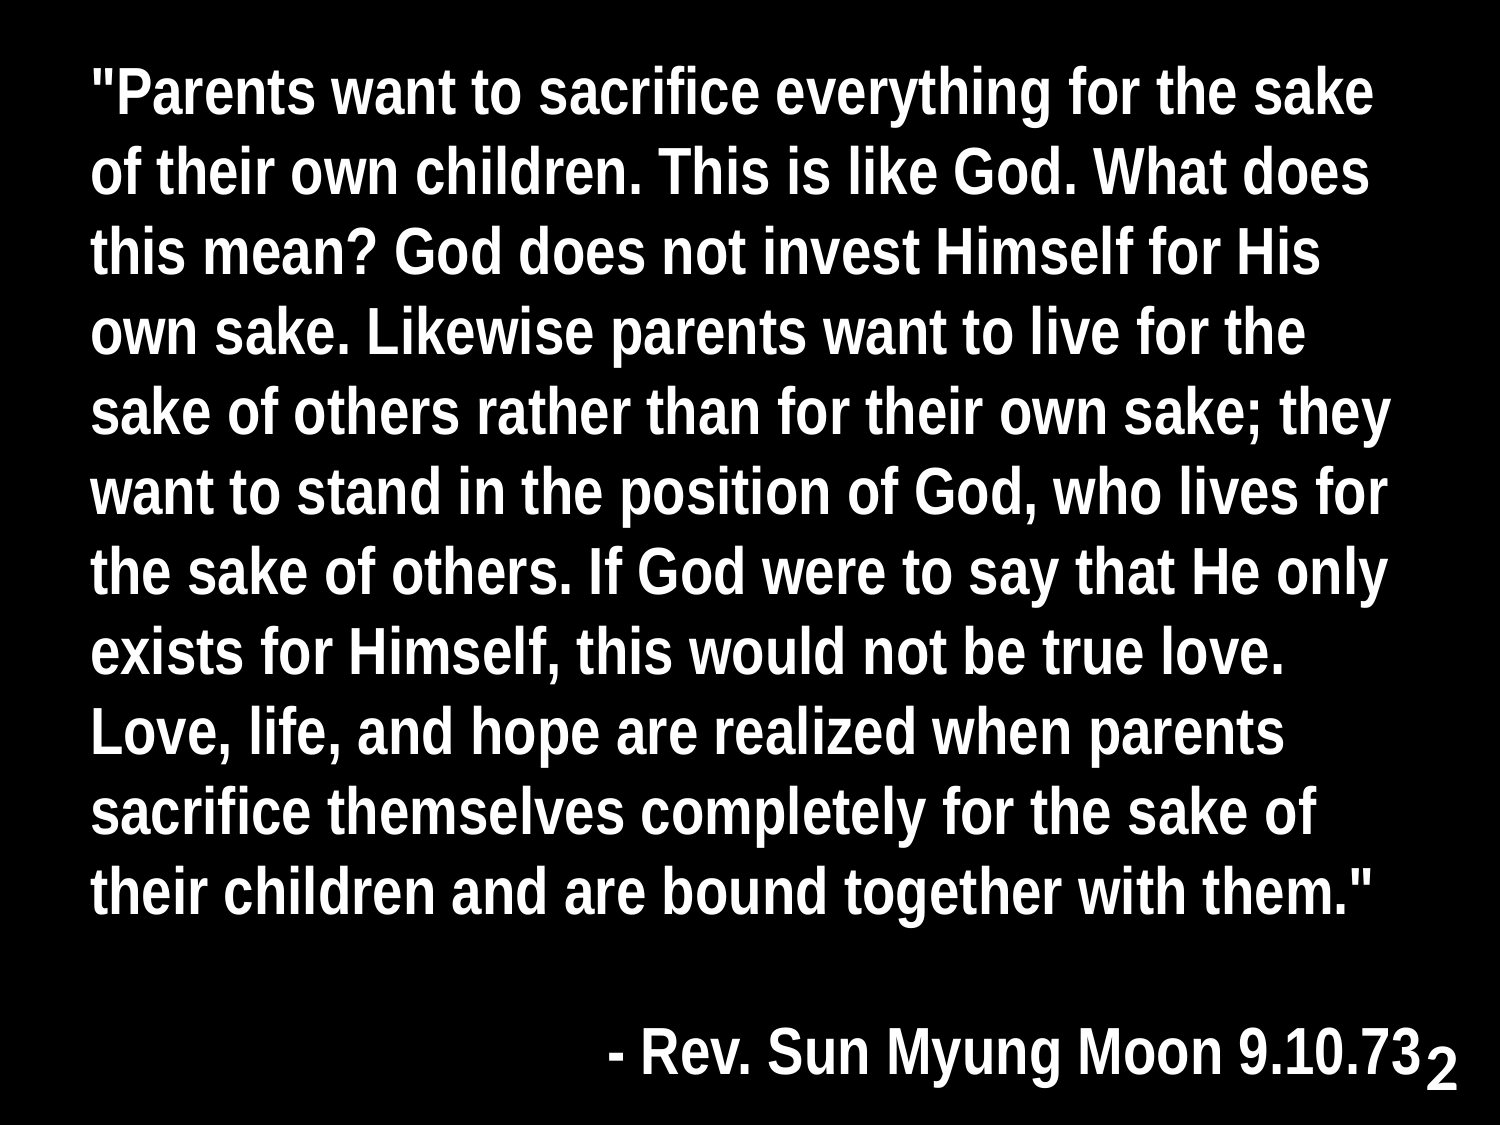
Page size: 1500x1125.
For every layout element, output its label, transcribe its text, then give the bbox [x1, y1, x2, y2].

text_box "Parents want to sacrifice everything for the sake of their own children. This is like God. What does this mean? God does not invest Himself for His own sake. Likewise parents want to live for the sake of others rather than for their own sake; they want to stand in the position of God, who lives for the sake of others. If God were to say that He only exists for Himself, this would not be true love. Love, life, and hope are realized when parents sacrifice themselves completely for the sake of their children and are bound together with them." - Rev. Sun Myung Moon 9.10.73 [75, 40, 1450, 1095]
text_box 2 [1410, 1016, 1476, 1113]
